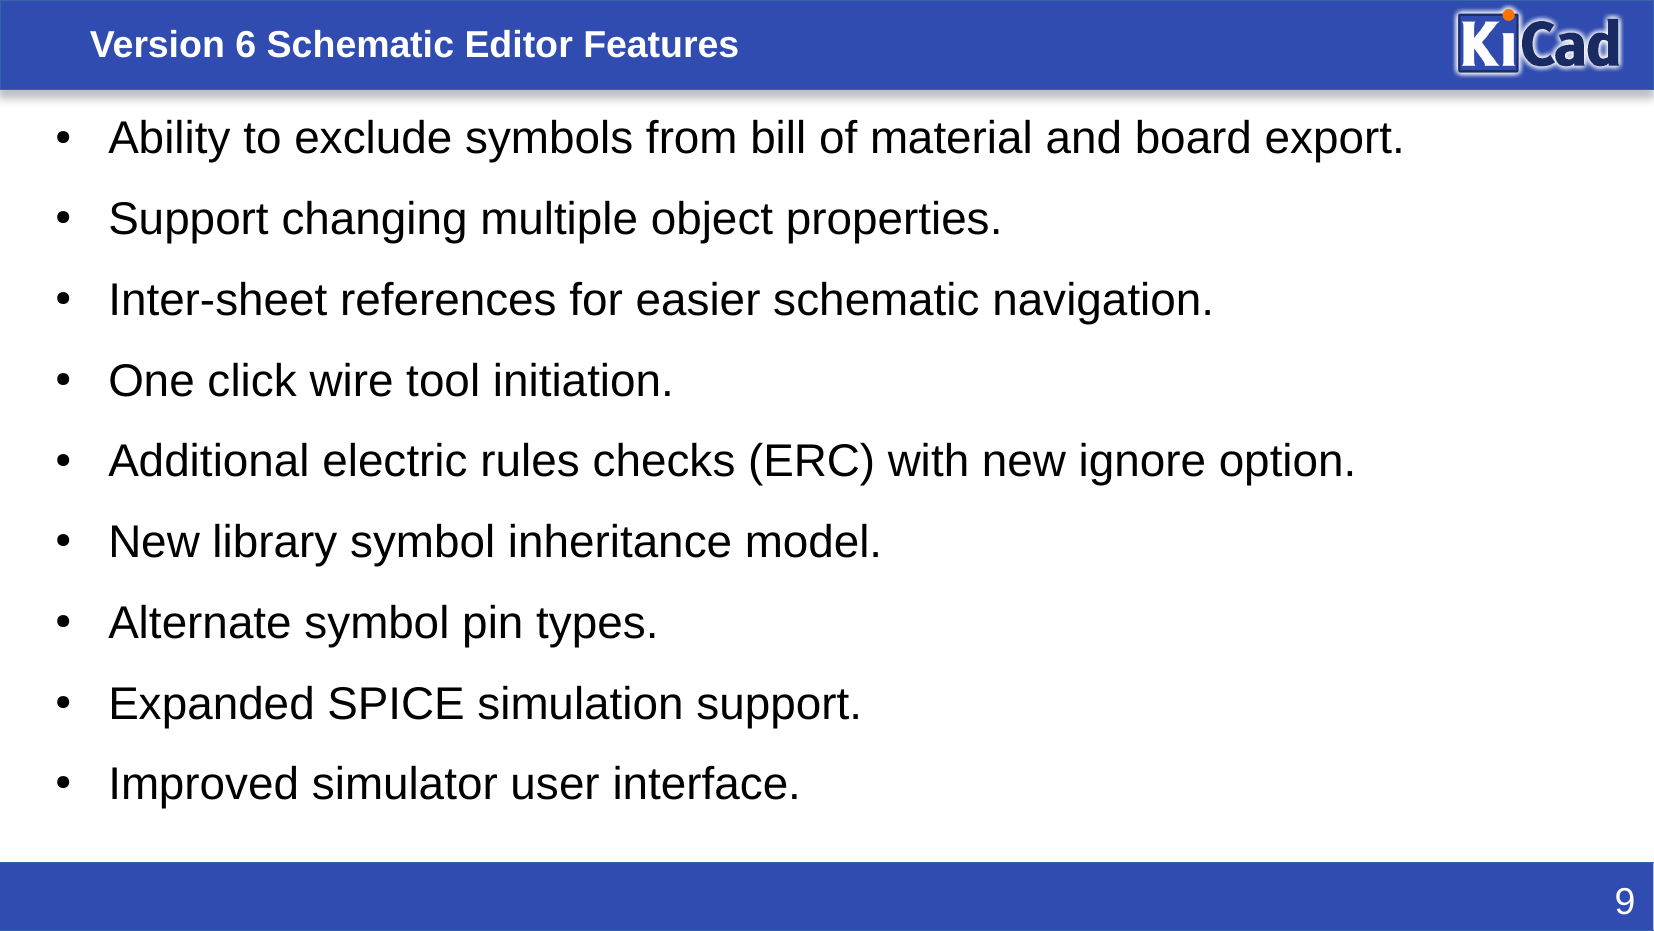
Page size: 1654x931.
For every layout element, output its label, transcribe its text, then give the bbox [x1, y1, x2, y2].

list Ability to exclude symbols from bill of material and board export. Support changing multiple object properties. Inter-sheet references for easier schematic navigation. One click wire tool initiation. Additional electric rules checks (ERC) with new ignore option. New library symbol inheritance model. Alternate symbol pin types. Expanded SPICE simulation support. Improved simulator user interface. [37, 112, 1613, 863]
text_box [0, 862, 1654, 931]
text_box <number> [1387, 873, 1651, 931]
text_box Version 6 Schematic Editor Features [0, 0, 1412, 90]
picture [1412, 0, 1654, 92]
text_box [1162, 90, 1651, 226]
